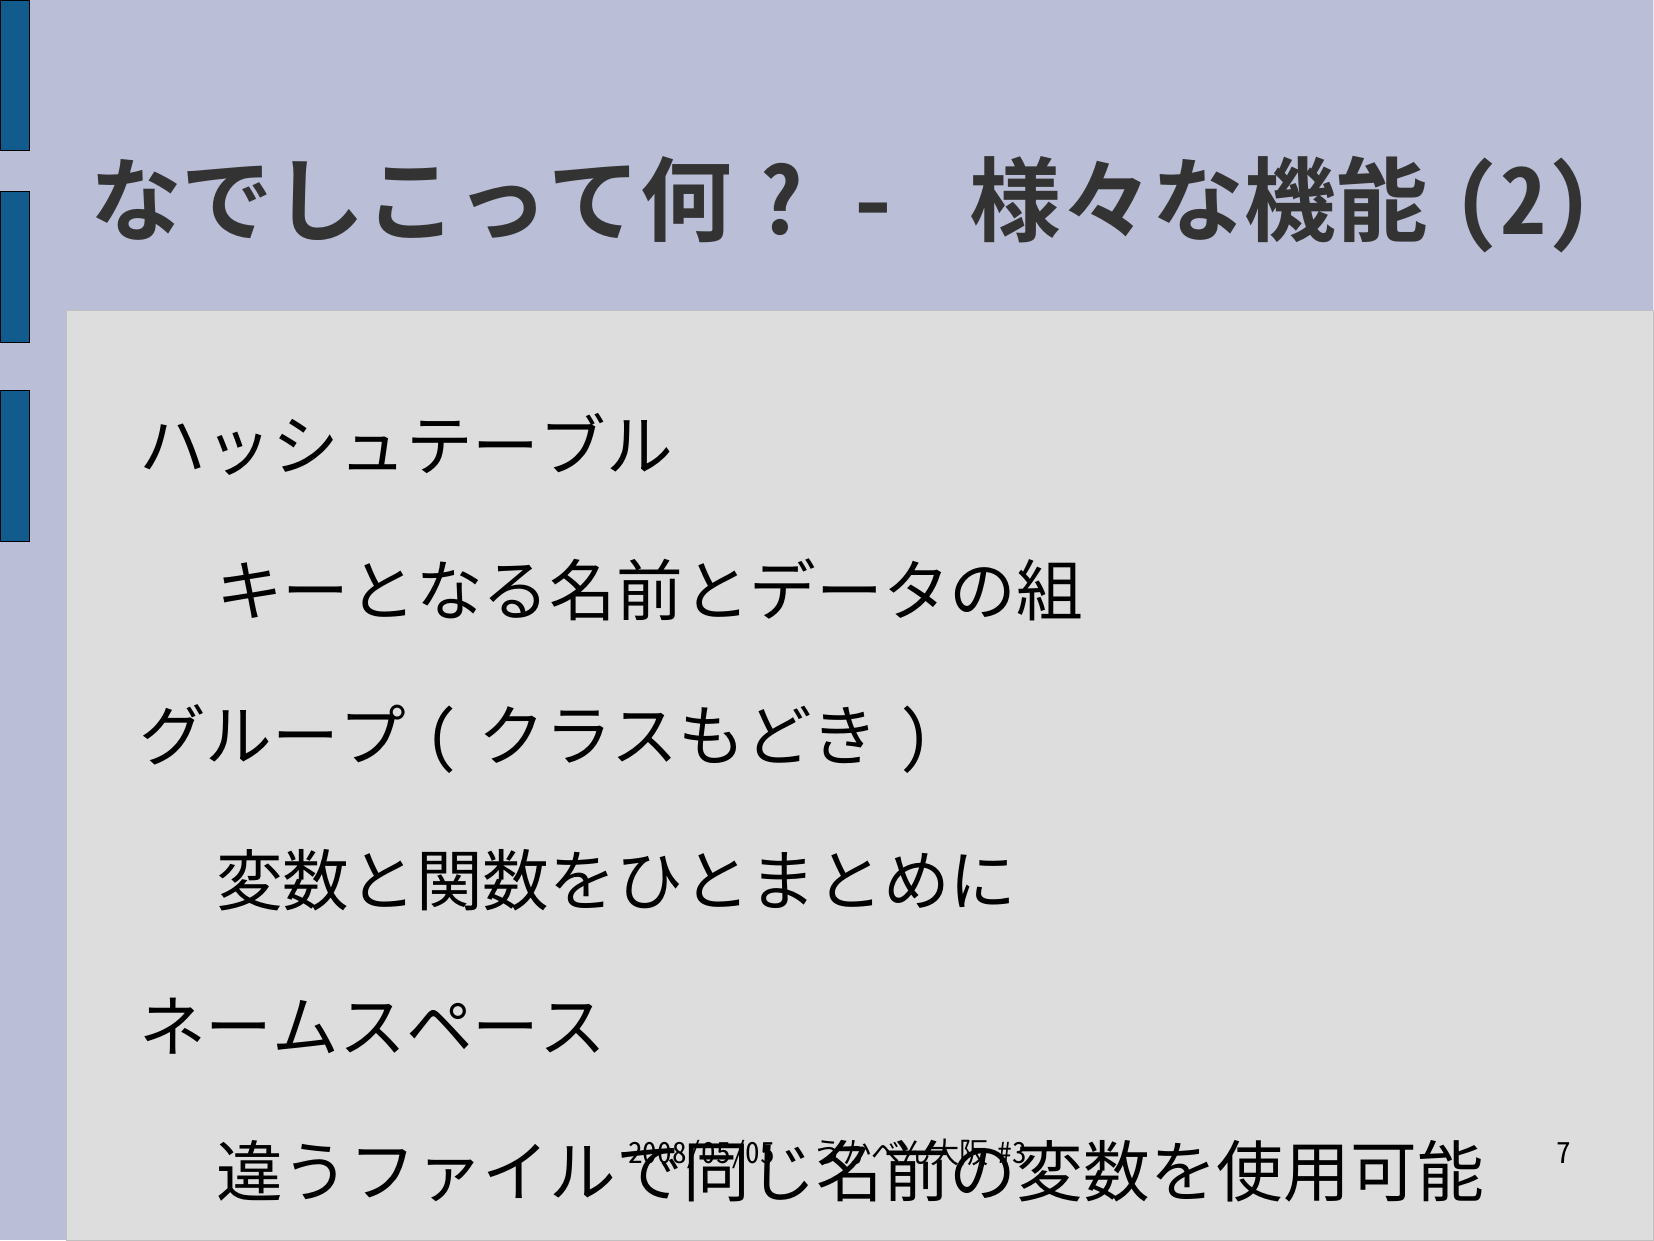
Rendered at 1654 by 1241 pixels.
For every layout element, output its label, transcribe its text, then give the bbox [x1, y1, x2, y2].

title なでしこって何? - 様々な機能(2) [88, 91, 1595, 299]
list ハッシュテーブル キーとなる名前とデータの組 グループ(クラスもどき) 変数と関数をひとまとめに ネームスペース 違うファイルで同じ名前の変数を使用可能 DLLインポート DLL関数を（ほぼ）そのまま使える [121, 344, 1595, 1127]
